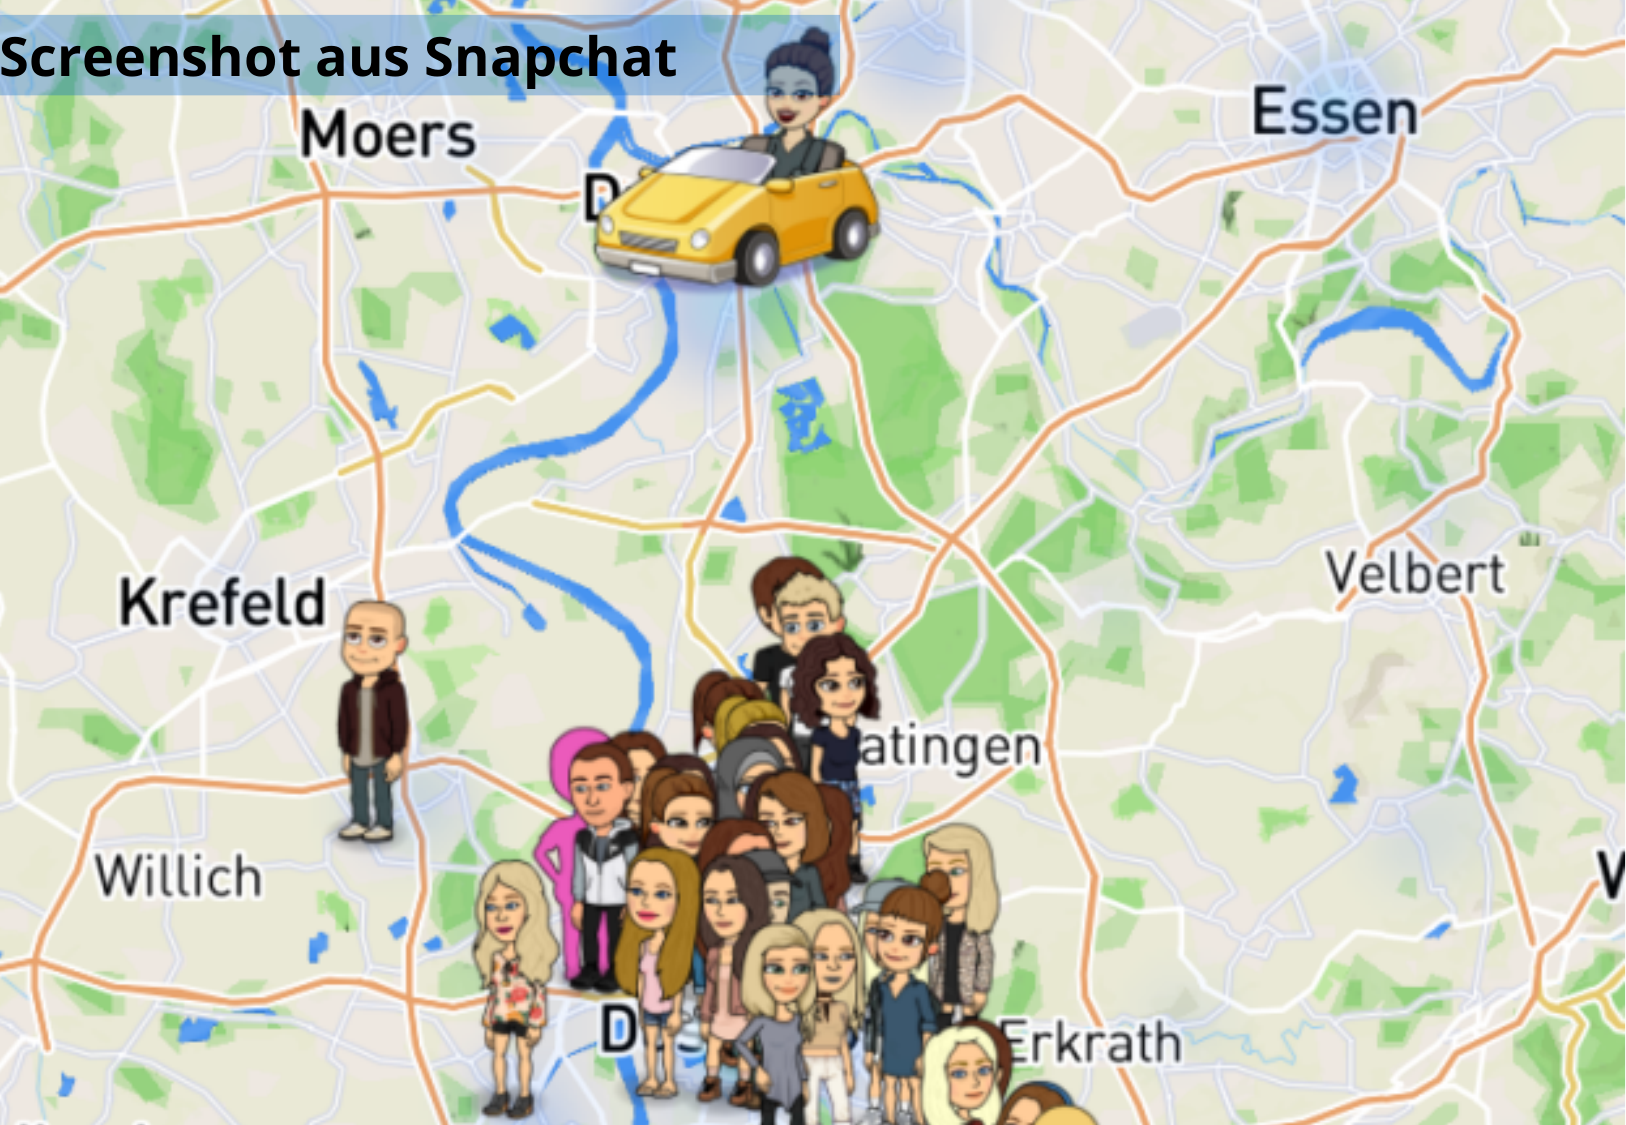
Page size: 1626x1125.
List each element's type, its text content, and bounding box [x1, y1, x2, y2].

text_box Screenshot aus Snapchat [0, 14, 841, 96]
picture [0, 0, 1626, 1125]
